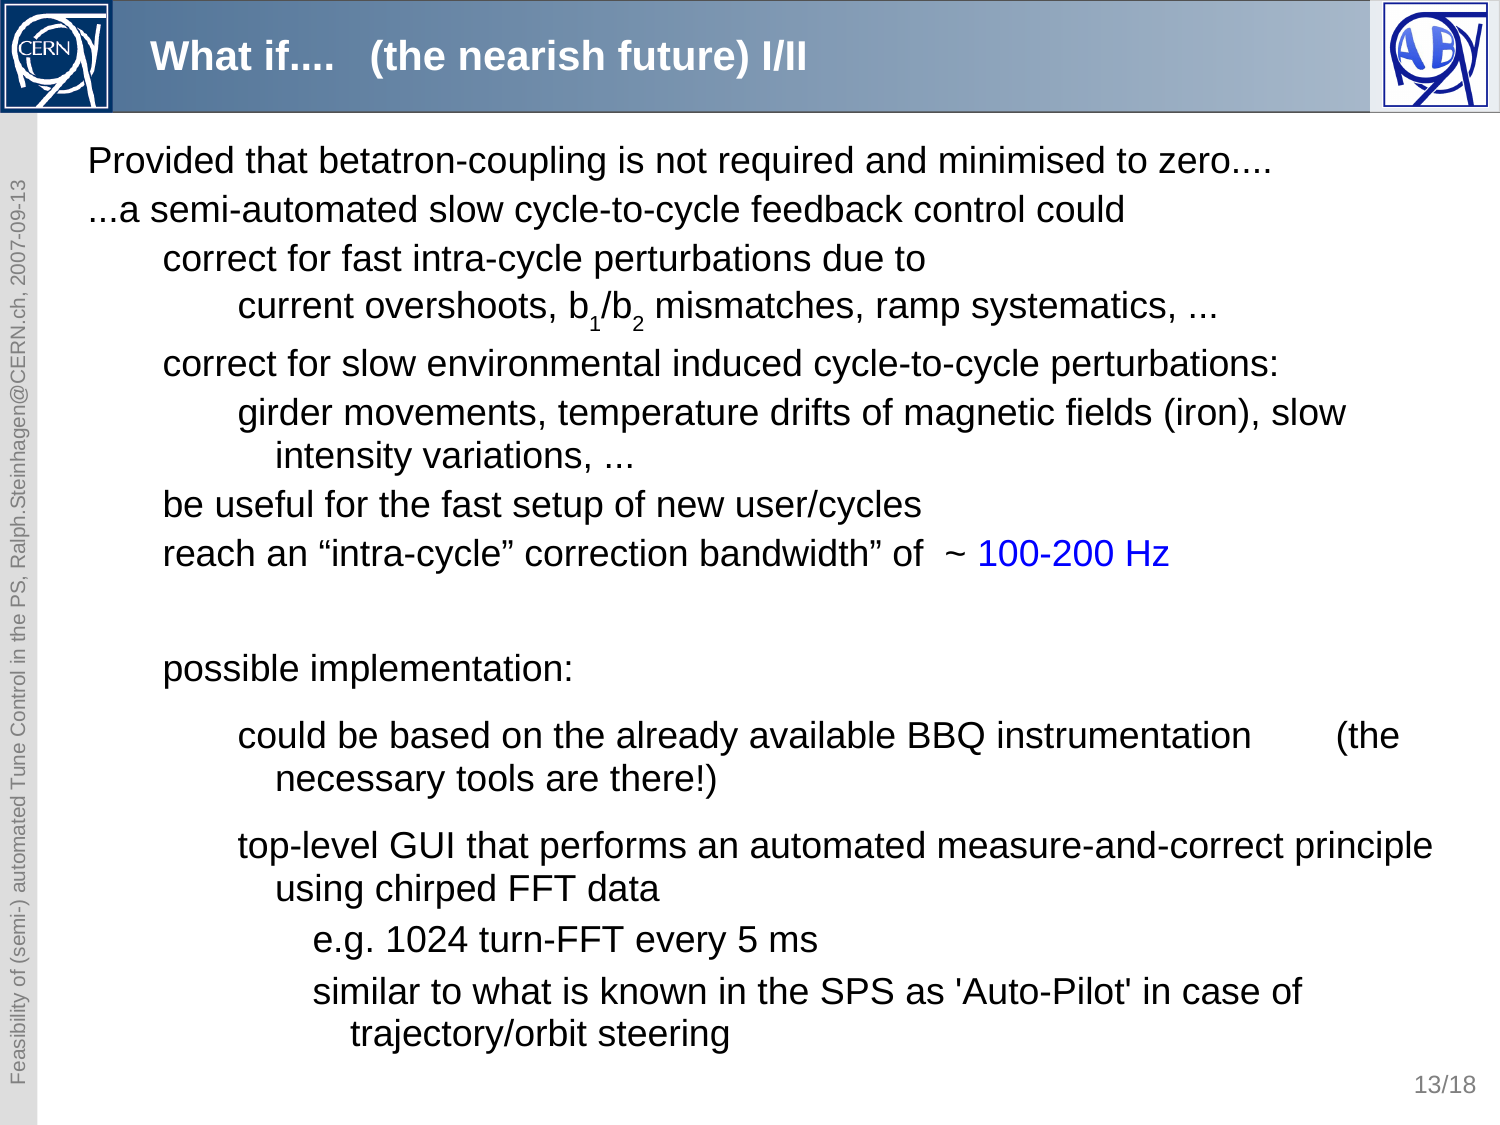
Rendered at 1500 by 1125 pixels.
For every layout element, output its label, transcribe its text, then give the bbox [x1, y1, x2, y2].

list Provided that betatron-coupling is not required and minimised to zero.... ...a semi-automated slow cycle-to-cycle feedback control could correct for fast intra-cycle perturbations due to current overshoots, b1/b2 mismatches, ramp systematics, ... correct for slow environmental induced cycle-to-cycle perturbations: girder movements, temperature drifts of magnetic fields (iron), slow intensity variations, ... be useful for the fast setup of new user/cycles reach an “intra-cycle” correction bandwidth” of ~ 100-200 Hz possible implementation: could be based on the already available BBQ instrumentation (the necessary tools are there!) top-level GUI that performs an automated measure-and-correct principle using chirped FFT data e.g. 1024 turn-FFT every 5 ms similar to what is known in the SPS as 'Auto-Pilot' in case of trajectory/orbit steering [87, 137, 1438, 1055]
picture [1382, 1, 1489, 108]
picture [0, 0, 113, 113]
title What if.... (the nearish future) I/II [150, 7, 1201, 106]
